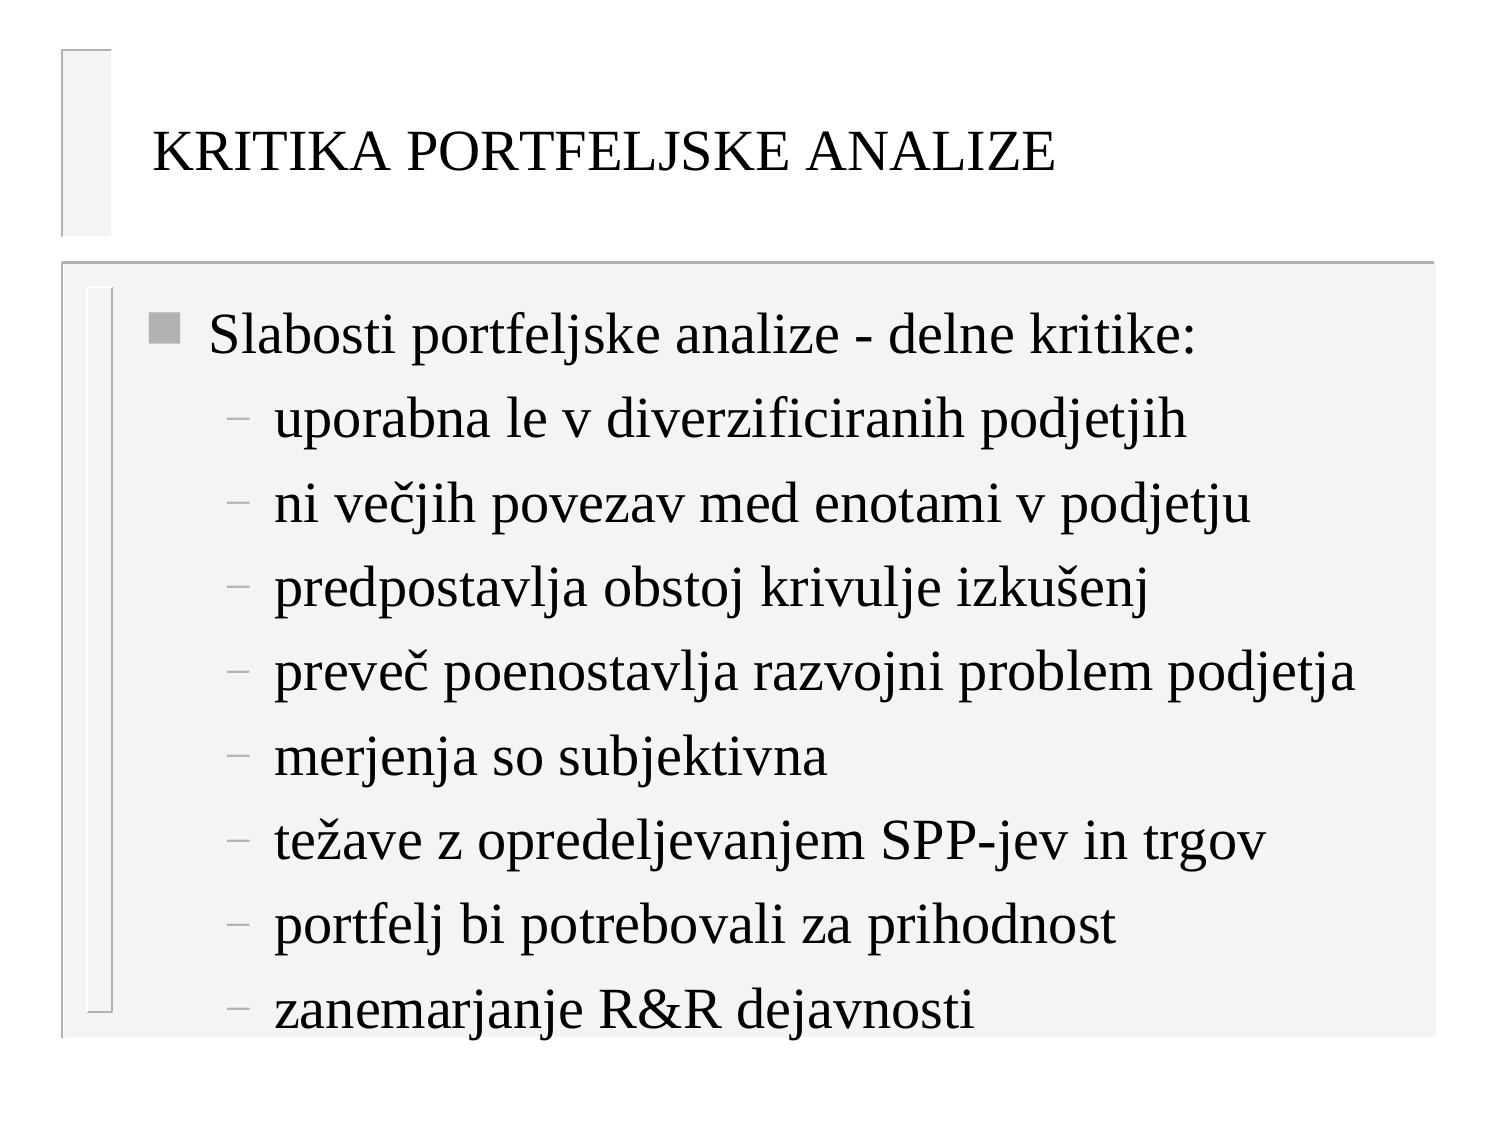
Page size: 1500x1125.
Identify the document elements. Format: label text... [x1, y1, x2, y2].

title KRITIKA PORTFELJSKE ANALIZE [137, 56, 1413, 238]
list Slabosti portfeljske analize - delne kritike: uporabna le v diverzificiranih podjetjih ni večjih povezav med enotami v podjetju predpostavlja obstoj krivulje izkušenj preveč poenostavlja razvojni problem podjetja merjenja so subjektivna težave z opredeljevanjem SPP-jev in trgov portfelj bi potrebovali za prihodnost zanemarjanje R&R dejavnosti [137, 287, 1413, 1049]
